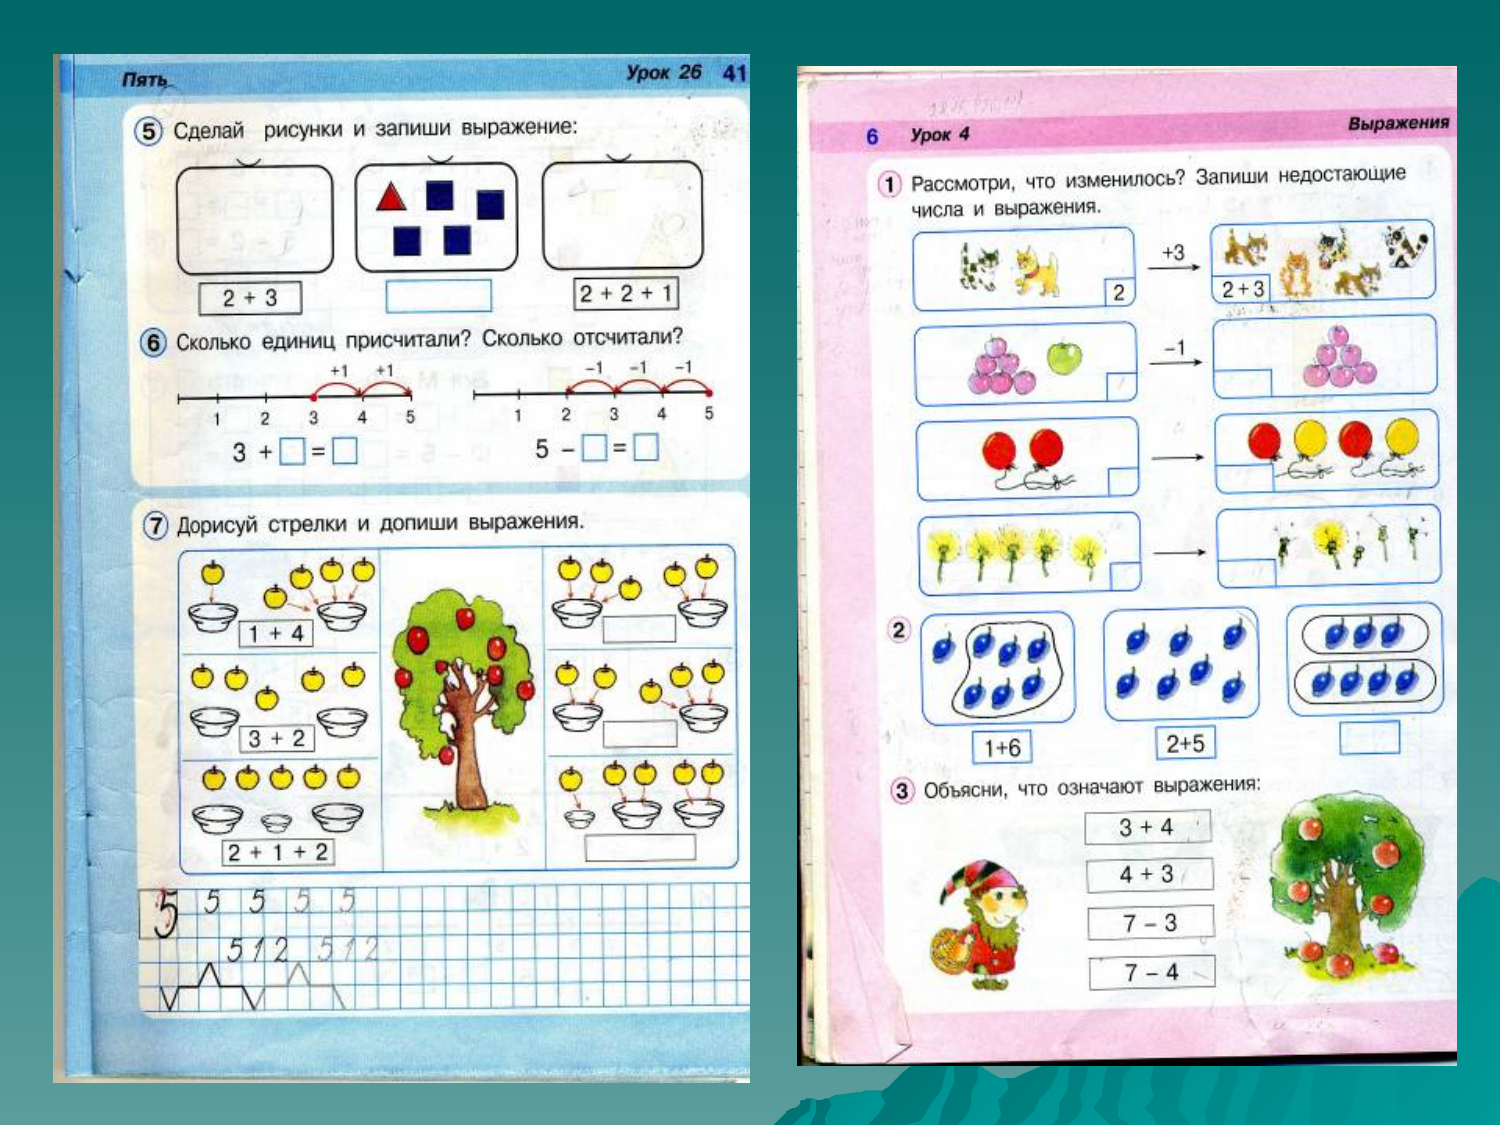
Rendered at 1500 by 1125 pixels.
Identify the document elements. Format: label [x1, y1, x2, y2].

picture [797, 66, 1457, 1066]
picture [53, 54, 751, 1083]
